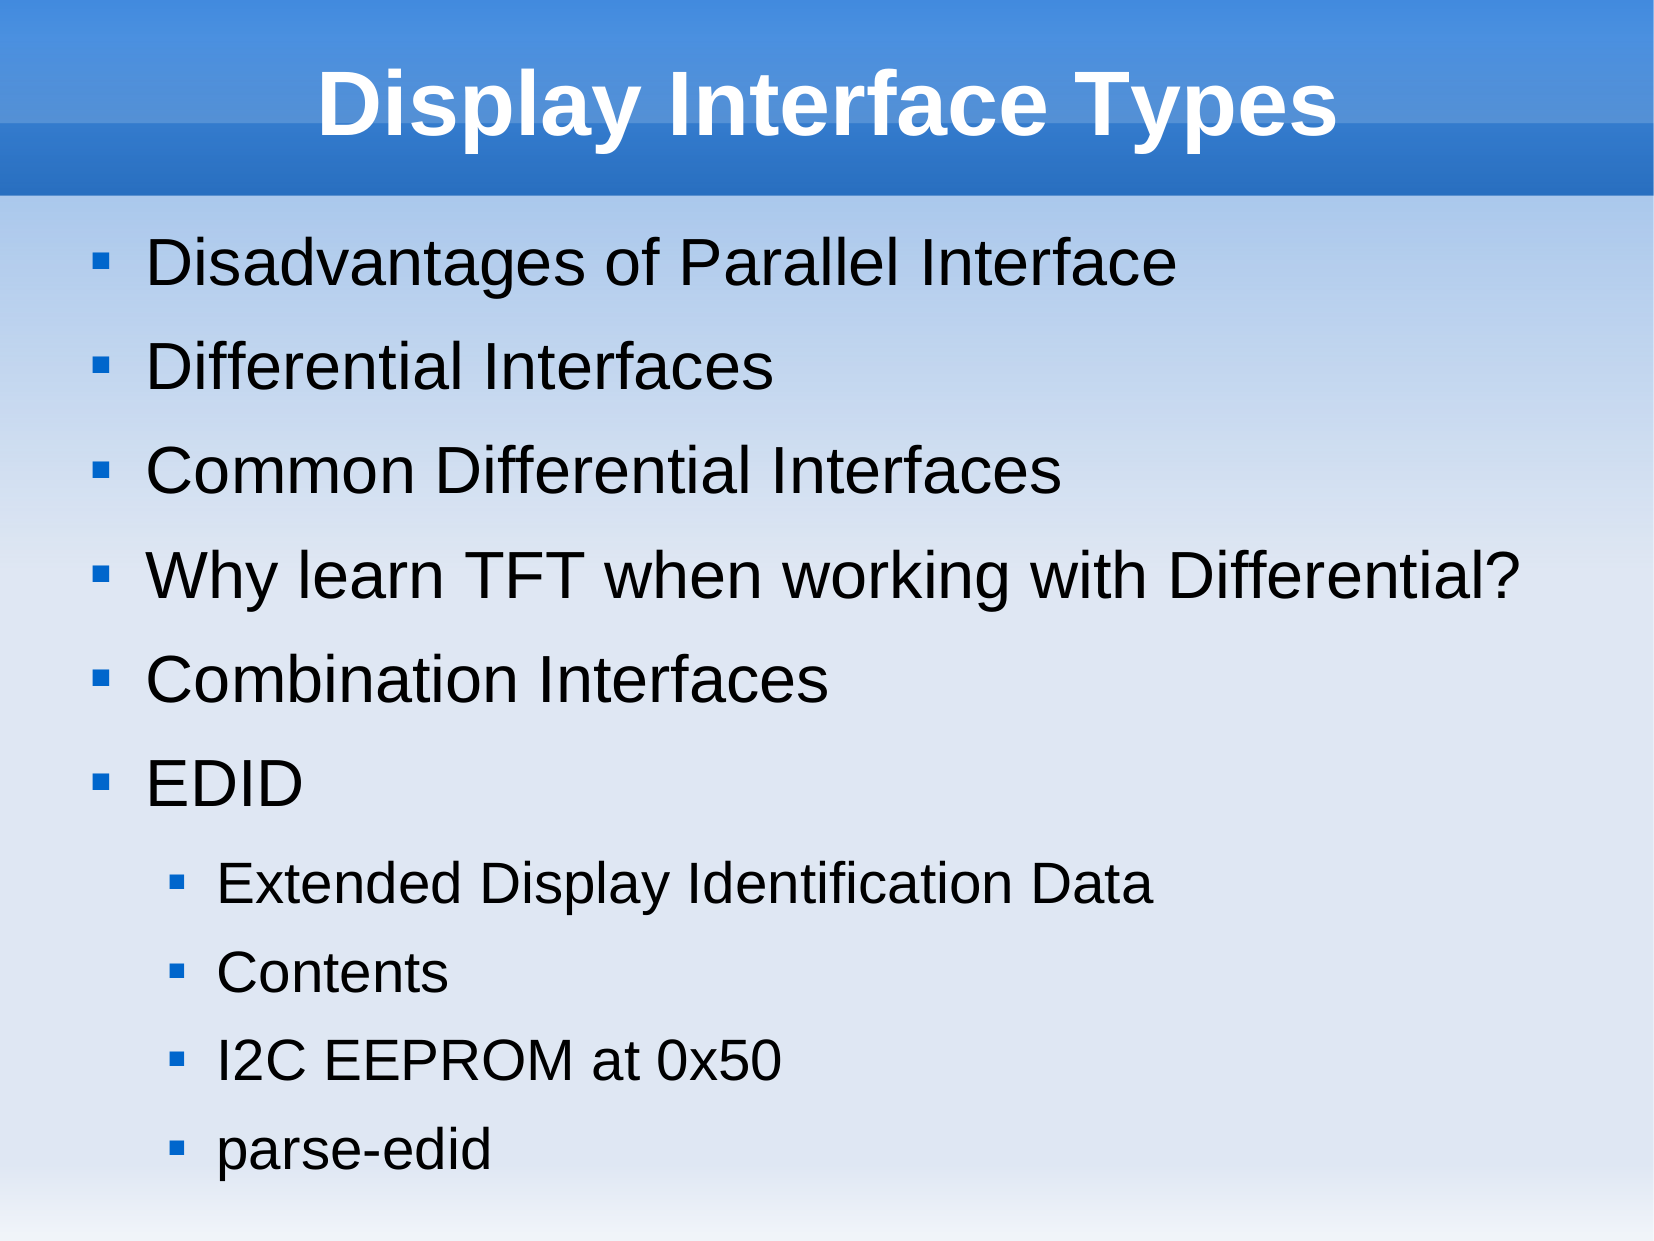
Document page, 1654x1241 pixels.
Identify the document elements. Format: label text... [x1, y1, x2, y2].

title Display Interface Types [49, 0, 1538, 208]
picture [0, 0, 1654, 1241]
list Disadvantages of Parallel Interface Differential Interfaces Common Differential Interfaces Why learn TFT when working with Differential? Combination Interfaces EDID Extended Display Identification Data Contents I2C EEPROM at 0x50 parse-edid [75, 225, 1564, 1182]
